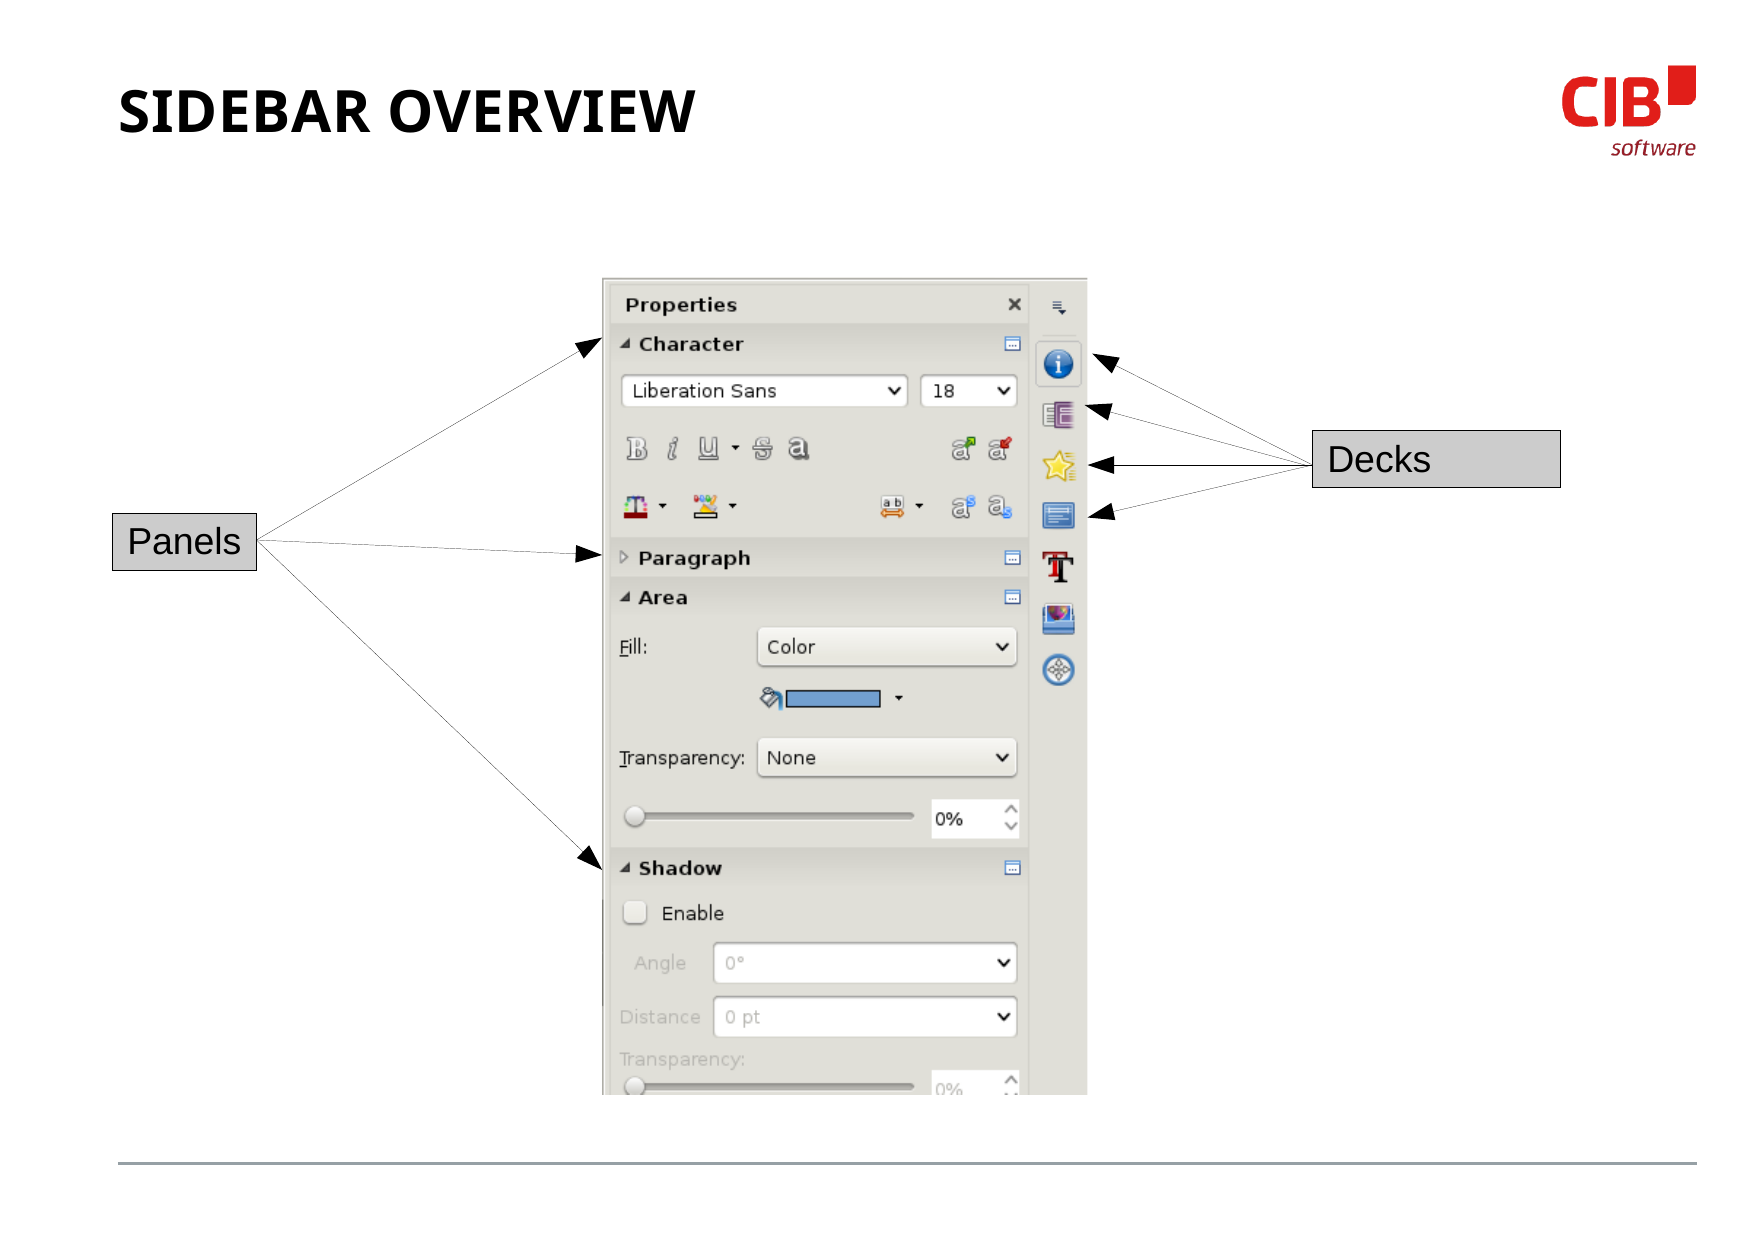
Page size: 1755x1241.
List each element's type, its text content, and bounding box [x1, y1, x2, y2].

text_box Decks [1312, 430, 1561, 488]
text_box Panels [112, 513, 257, 571]
picture [1561, 64, 1696, 156]
picture [602, 277, 1088, 1096]
title Sidebar Overviewl [118, 73, 1388, 251]
